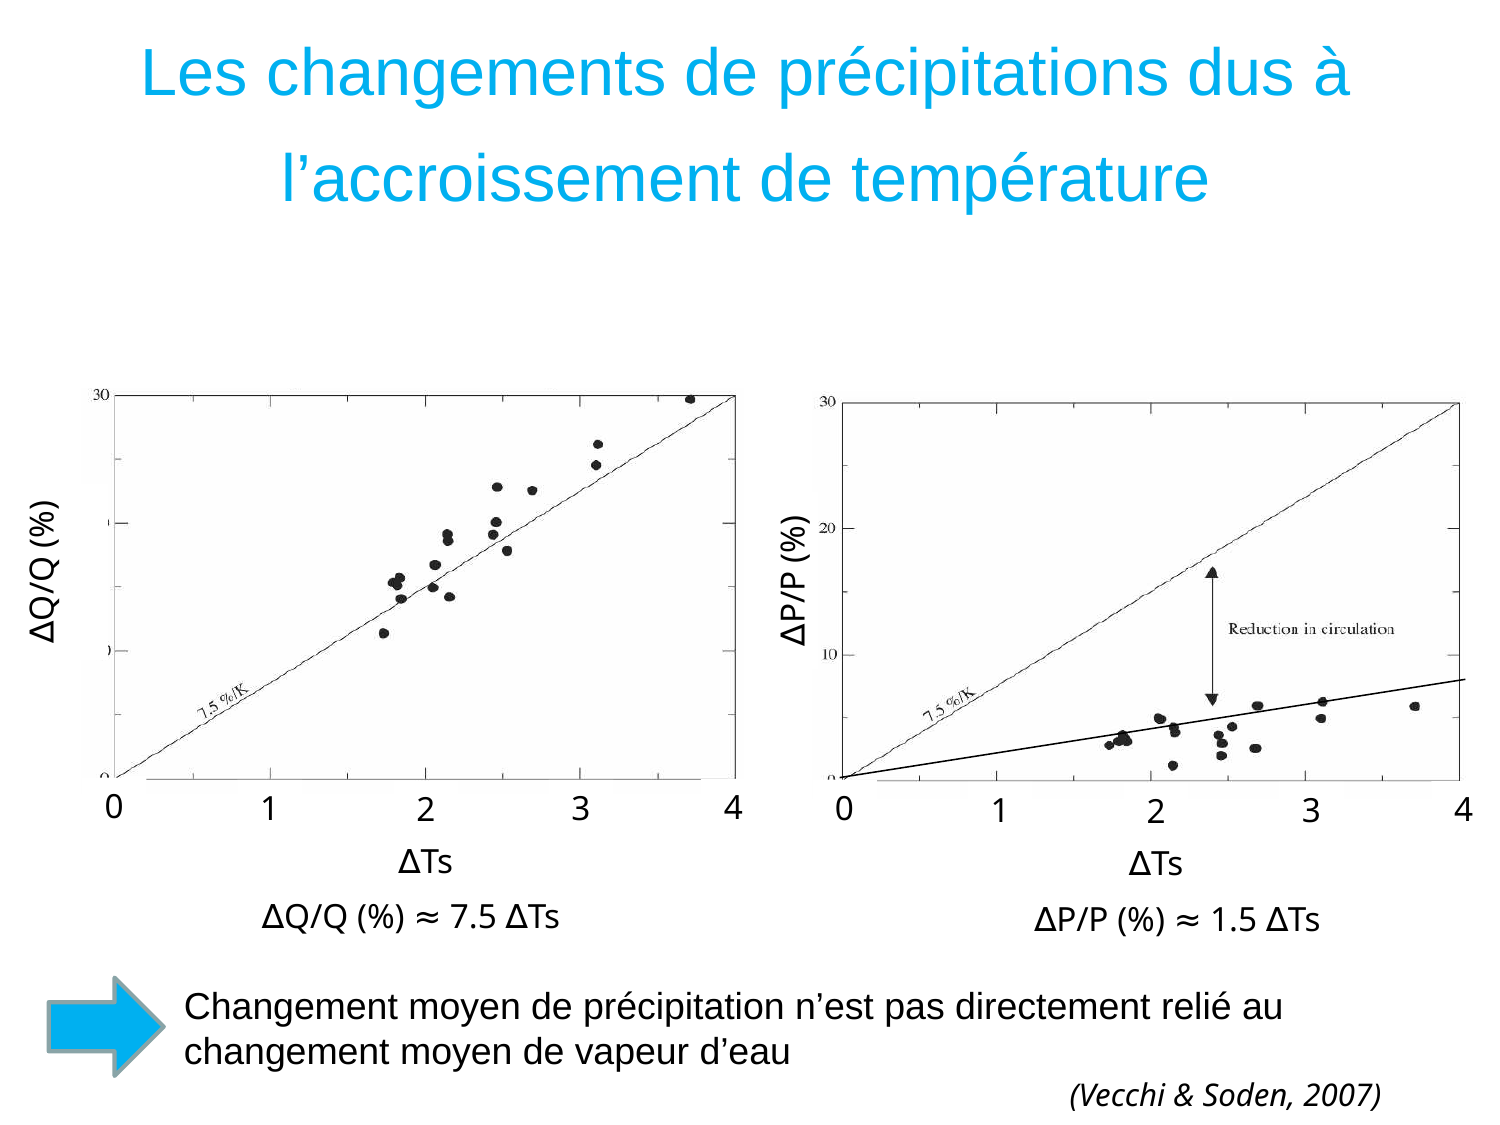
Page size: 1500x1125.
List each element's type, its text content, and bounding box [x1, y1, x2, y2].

text_box ∆P/P (%) [763, 492, 819, 669]
text_box ∆Q/Q (%) [12, 483, 108, 661]
text_box 2 [1123, 782, 1189, 835]
text_box ∆Q/Q (%) ≈ 7.5 ∆Ts [181, 887, 642, 943]
text_box 3 [548, 779, 614, 835]
text_box 4 [1431, 781, 1497, 837]
text_box 0 [812, 779, 877, 835]
picture [81, 388, 744, 794]
picture [812, 391, 1466, 779]
text_box Changement moyen de précipitation n’est pas directement relié au changement moyen de vapeur d’eau [168, 974, 1474, 1080]
text_box 1 [237, 779, 303, 835]
text_box ∆Ts [1109, 835, 1204, 891]
text_box 2 [393, 780, 459, 833]
text_box [48, 977, 164, 1076]
text_box 3 [1279, 781, 1344, 837]
text_box (Vecchi & Soden, 2007) [1069, 1057, 1474, 1113]
text_box Les changements de précipitations dus à l’accroissement de température [85, 0, 1407, 222]
picture [842, 681, 1466, 799]
text_box 1 [967, 781, 1033, 837]
text_box 4 [700, 779, 766, 835]
text_box ∆P/P (%) ≈ 1.5 ∆Ts [947, 891, 1408, 947]
text_box ∆Ts [378, 833, 473, 887]
text_box 0 [81, 777, 147, 833]
